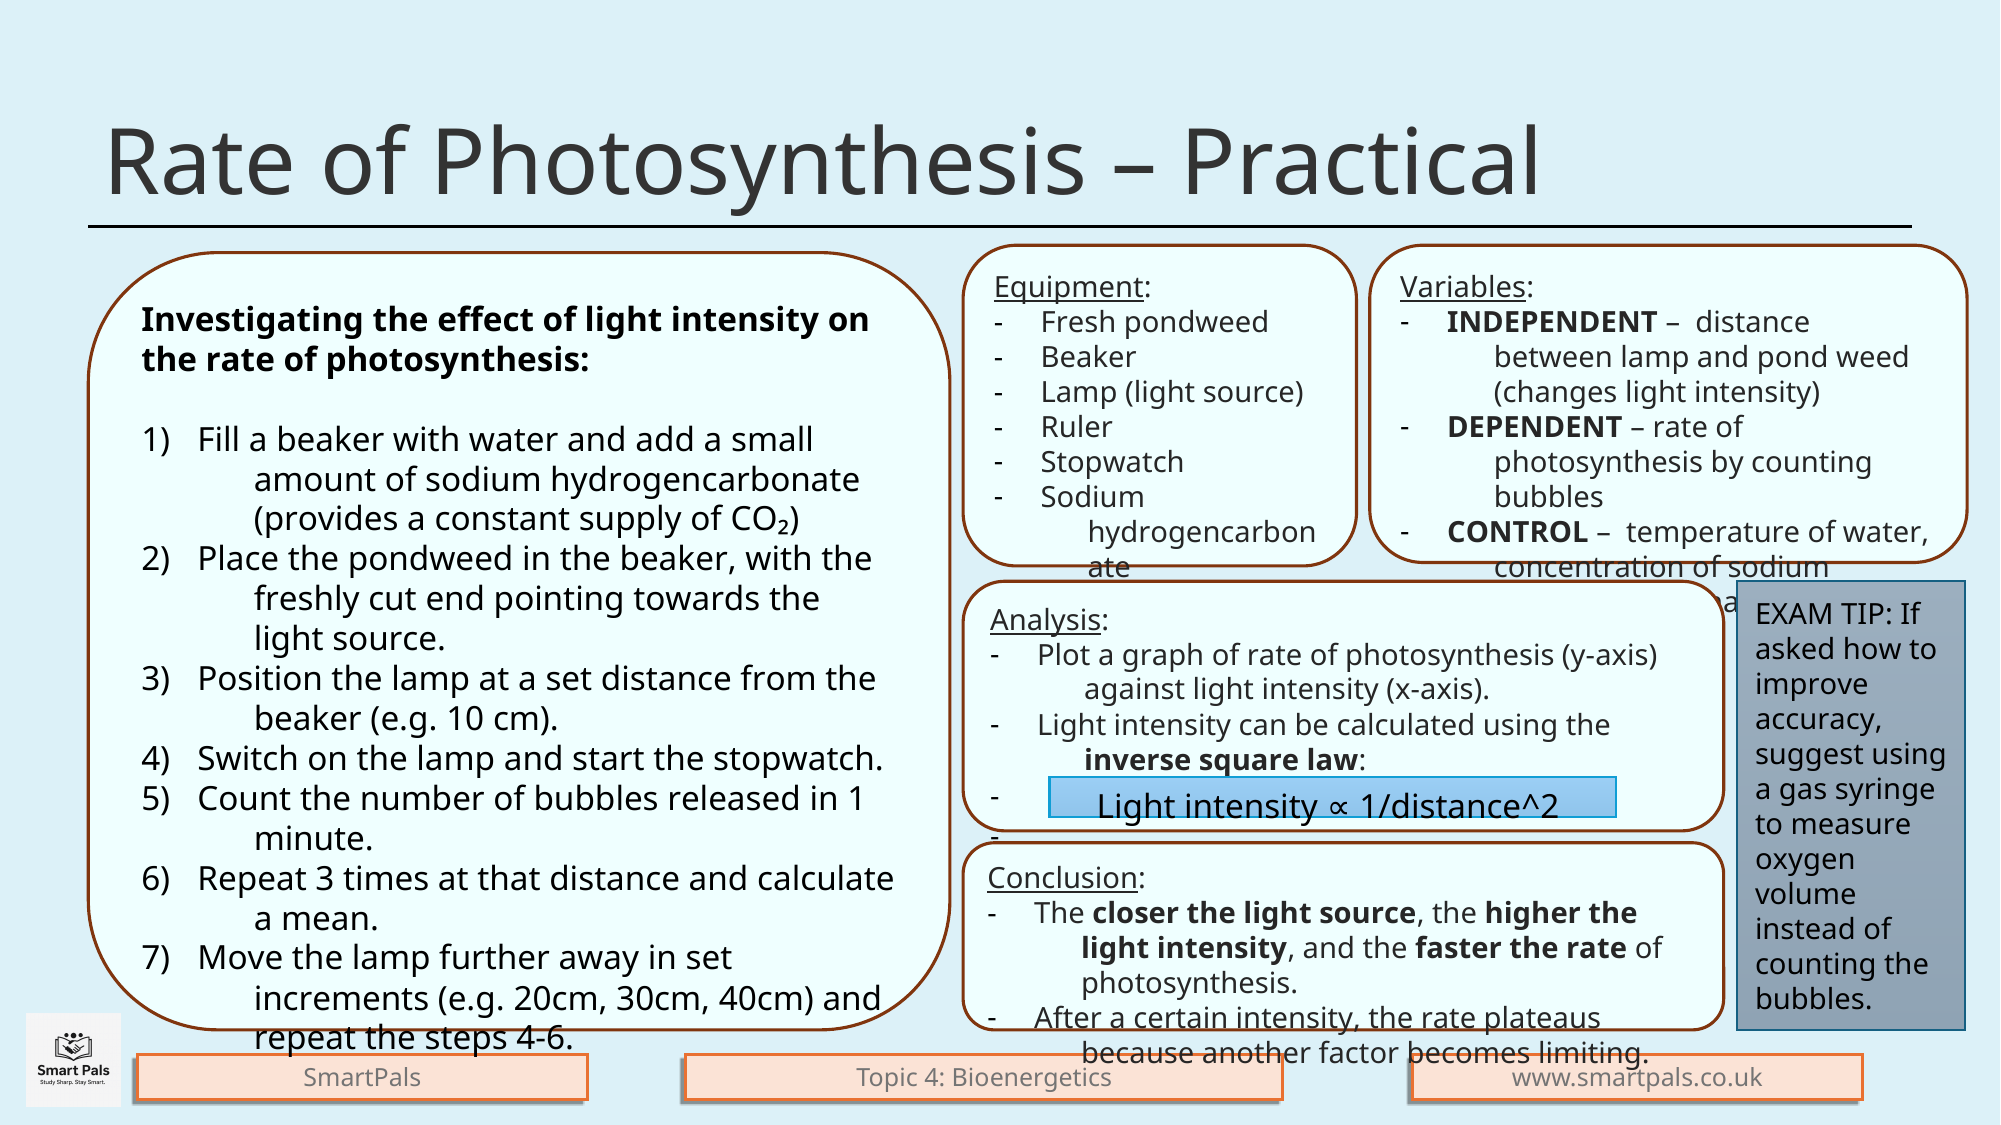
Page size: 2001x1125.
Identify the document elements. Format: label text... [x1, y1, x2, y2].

text_box Light intensity ∝ 1/distance^2 [1049, 777, 1616, 817]
text_box Conclusion: The closer the light source, the higher the light intensity, and the faster the rate of photosynthesis. After a certain intensity, the rate plateaus because another factor becomes limiting. [963, 842, 1724, 1030]
text_box Equipment: Fresh pondweed Beaker Lamp (light source) Ruler Stopwatch Sodium hydrogencarbonate Gas syringe (optional) [963, 245, 1357, 566]
text_box EXAM TIP: If asked how to improve accuracy, suggest using a gas syringe to measure oxygen volume instead of counting the bubbles. [1737, 581, 1965, 1030]
text_box Analysis: Plot a graph of rate of photosynthesis (y-axis) against light intensity (x-axis). Light intensity can be calculated using the inverse square law: [963, 581, 1724, 831]
text_box Investigating the effect of light intensity on the rate of photosynthesis: Fill a beaker with water and add a small amount of sodium hydrogencarbonate (provides a constant supply of CO₂) Place the pondweed in the beaker, with the freshly cut end pointing towards the light source. Position the lamp at a set distance from the beaker (e.g. 10 cm). Switch on the lamp and start the stopwatch. Count the number of bubbles released in 1 minute. Repeat 3 times at that distance and calculate a mean. Move the lamp further away in set increments (e.g. 20cm, 30cm, 40cm) and repeat the steps 4-6. [88, 252, 950, 1030]
text_box Variables: INDEPENDENT – distance between lamp and pond weed (changes light intensity) DEPENDENT – rate of photosynthesis by counting bubbles CONTROL – temperature of water, concentration of sodium hydrogencarbonate [1369, 245, 1968, 563]
title Rate of Photosynthesis – Practical [88, 56, 2000, 274]
